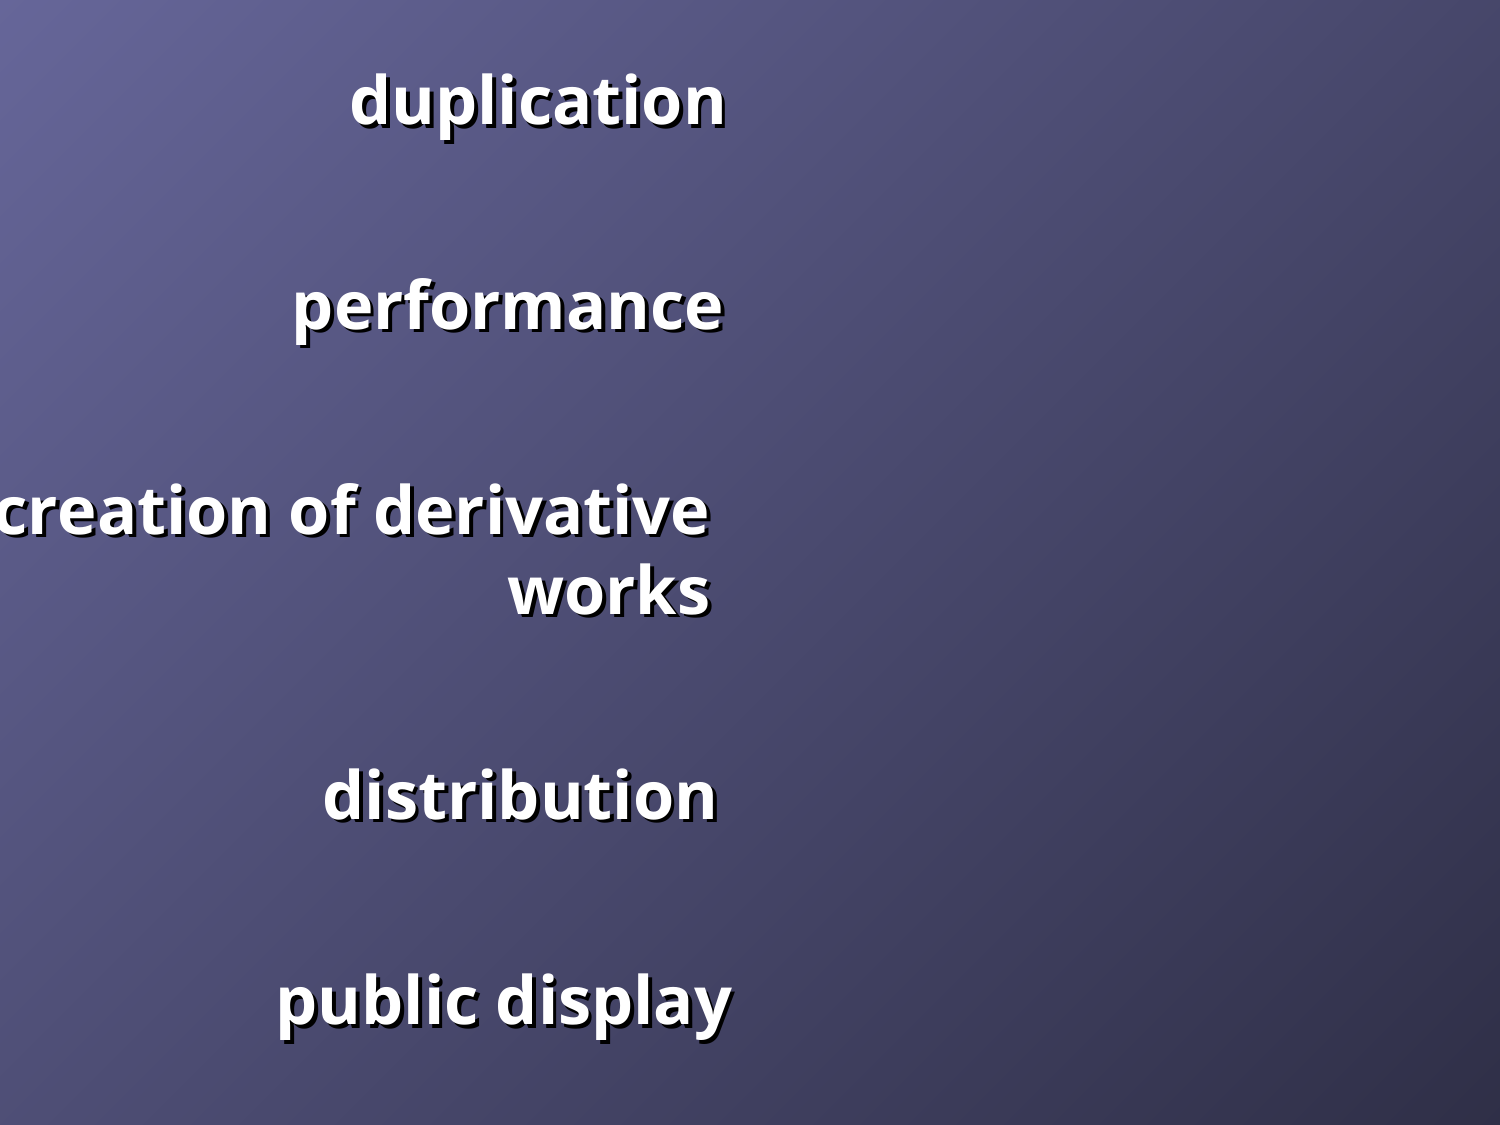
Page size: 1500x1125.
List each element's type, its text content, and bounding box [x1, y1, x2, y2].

text_box duplication [334, 49, 742, 146]
text_box distribution [308, 744, 734, 841]
text_box creation of derivative works [0, 459, 726, 636]
text_box public display [261, 949, 748, 1046]
text_box performance [277, 254, 740, 351]
